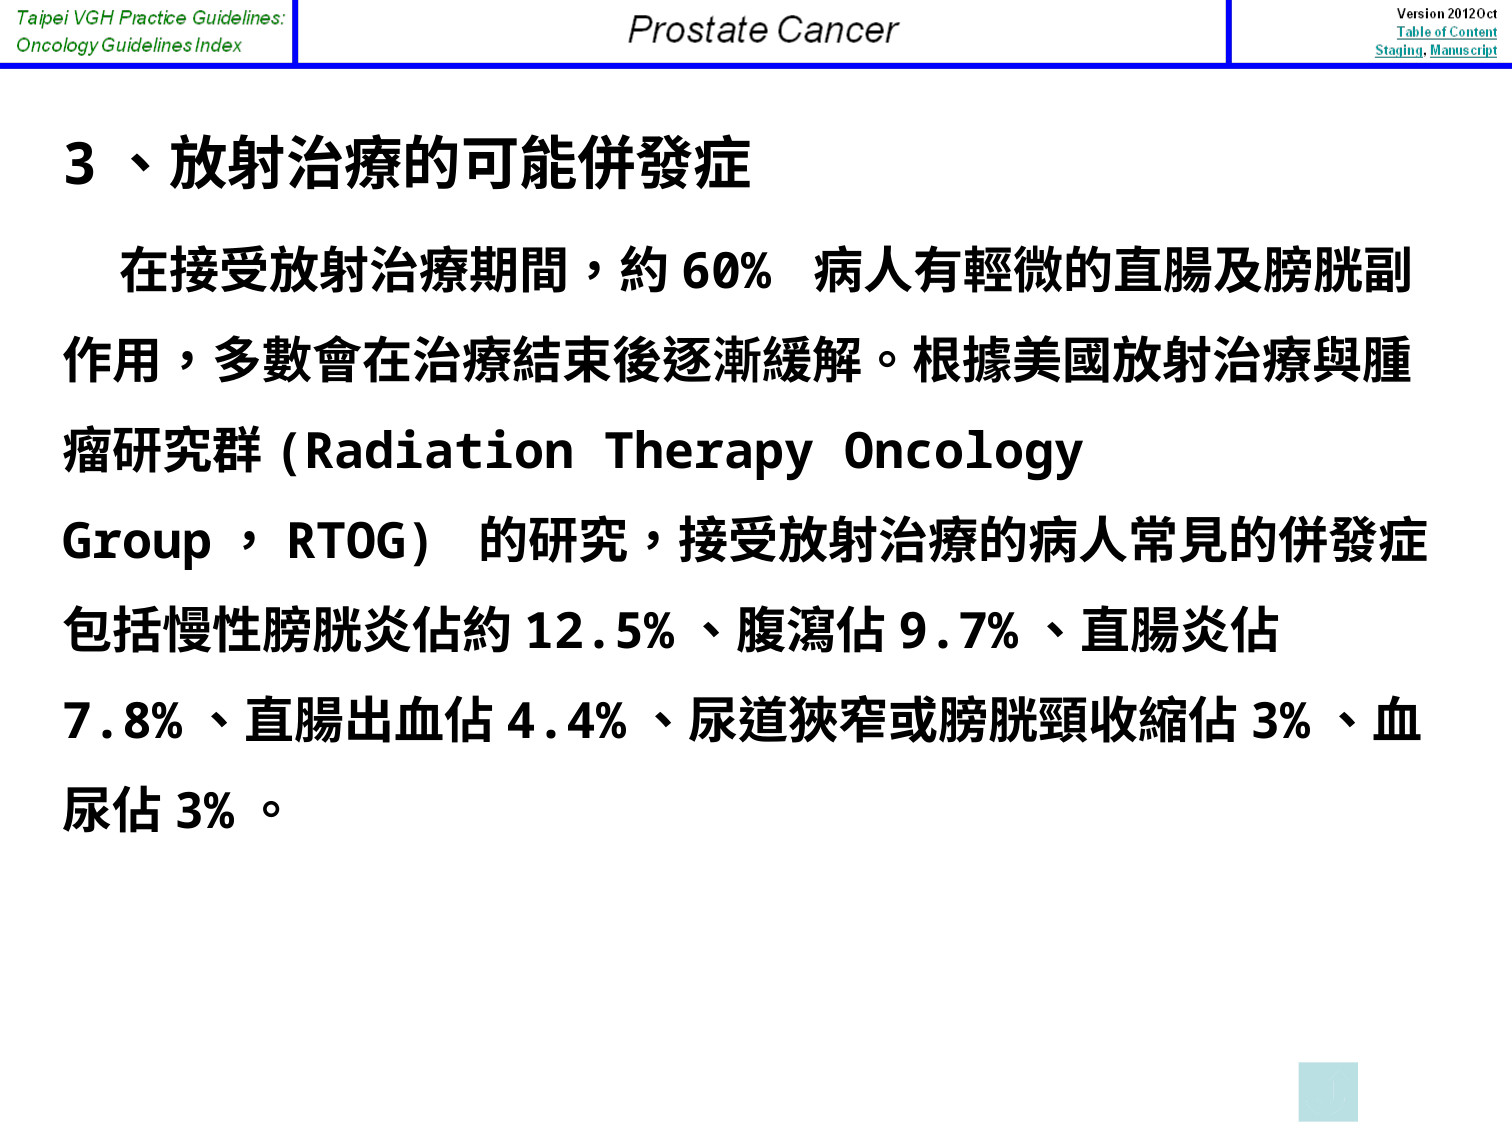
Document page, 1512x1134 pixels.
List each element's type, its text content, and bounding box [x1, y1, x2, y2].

subtitle 3、放射治療的可能併發症 在接受放射治療期間，約60% 病人有輕微的直腸及膀胱副作用，多數會在治療結束後逐漸緩解。根據美國放射治療與腫瘤研究群(Radiation Therapy Oncology Group，RTOG) 的研究，接受放射治療的病人常見的併發症包括慢性膀胱炎佔約12.5%、腹瀉佔9.7%、直腸炎佔7.8%、直腸出血佔4.4%、尿道狹窄或膀胱頸收縮佔3%、血尿佔3%。 [47, 83, 1477, 744]
